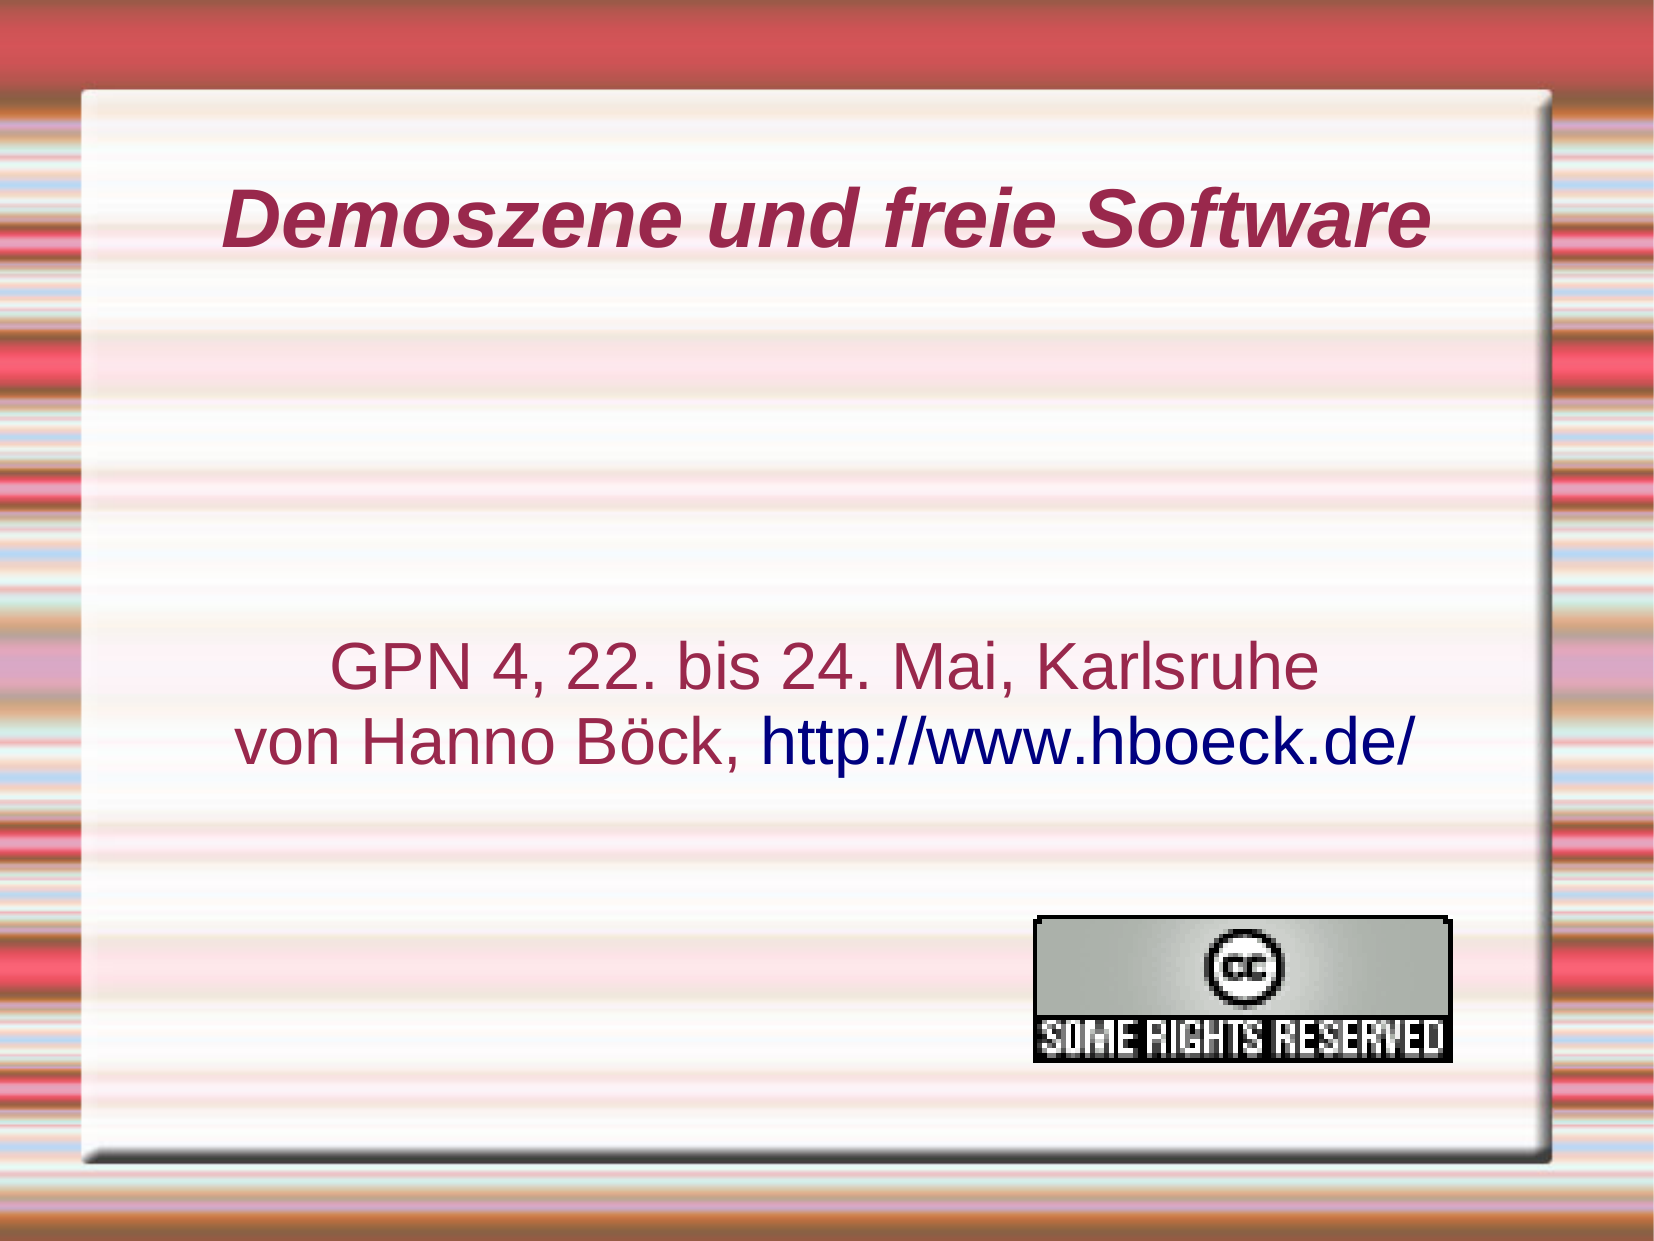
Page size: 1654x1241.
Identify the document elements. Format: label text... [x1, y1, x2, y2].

title Demoszene und freie Software [121, 114, 1534, 322]
picture [0, 0, 1654, 1241]
subtitle GPN 4, 22. bis 24. Mai, Karlsruhe von Hanno Böck, http://www.hboeck.de/ [134, 350, 1516, 1133]
